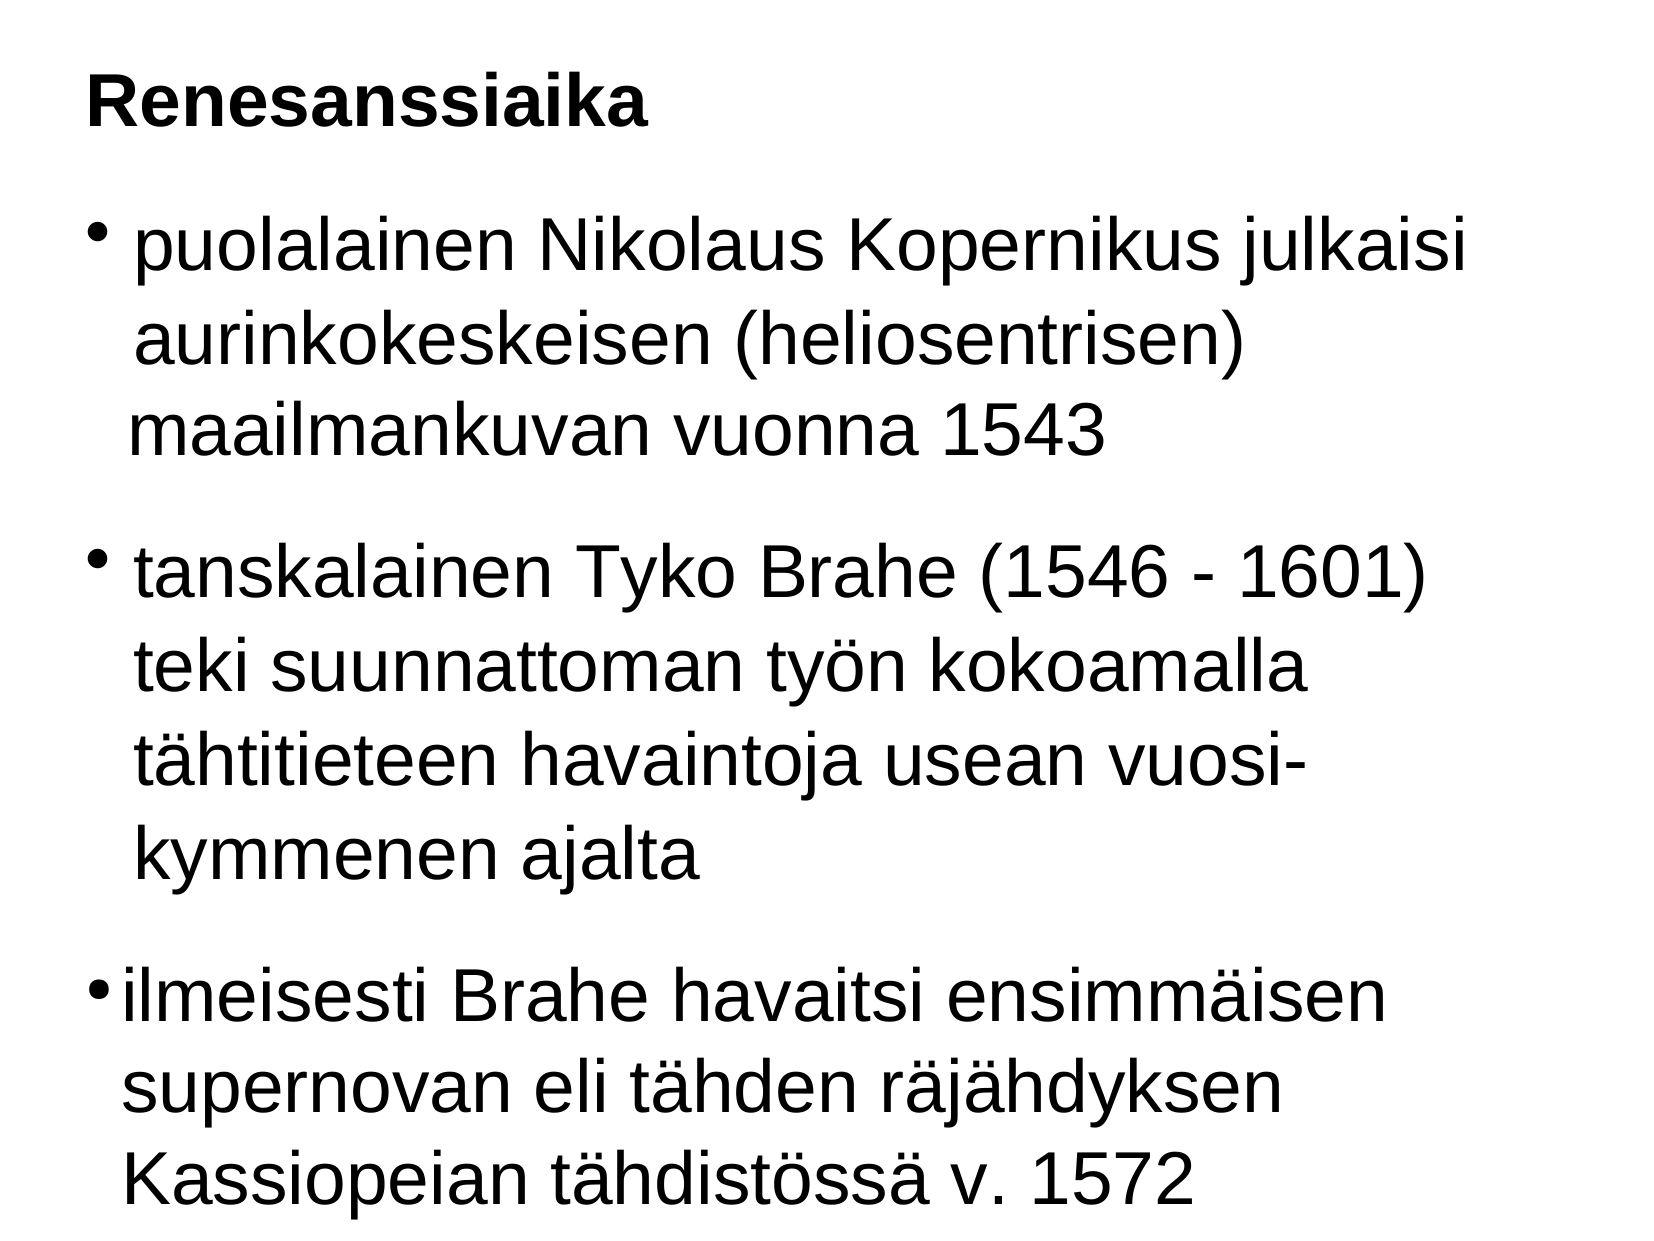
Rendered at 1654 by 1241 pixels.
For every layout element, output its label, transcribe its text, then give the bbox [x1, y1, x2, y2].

text_box Renesanssiaika puolalainen Nikolaus Kopernikus julkaisi aurinkokeskeisen (heliosentrisen) maailmankuvan vuonna 1543 tanskalainen Tyko Brahe (1546 - 1601) teki suunnattoman työn kokoamalla tähtitieteen havaintoja usean vuosi- kymmenen ajalta ilmeisesti Brahe havaitsi ensimmäisen supernovan eli tähden räjähdyksen Kassiopeian tähdistössä v. 1572 [70, 47, 1572, 1174]
